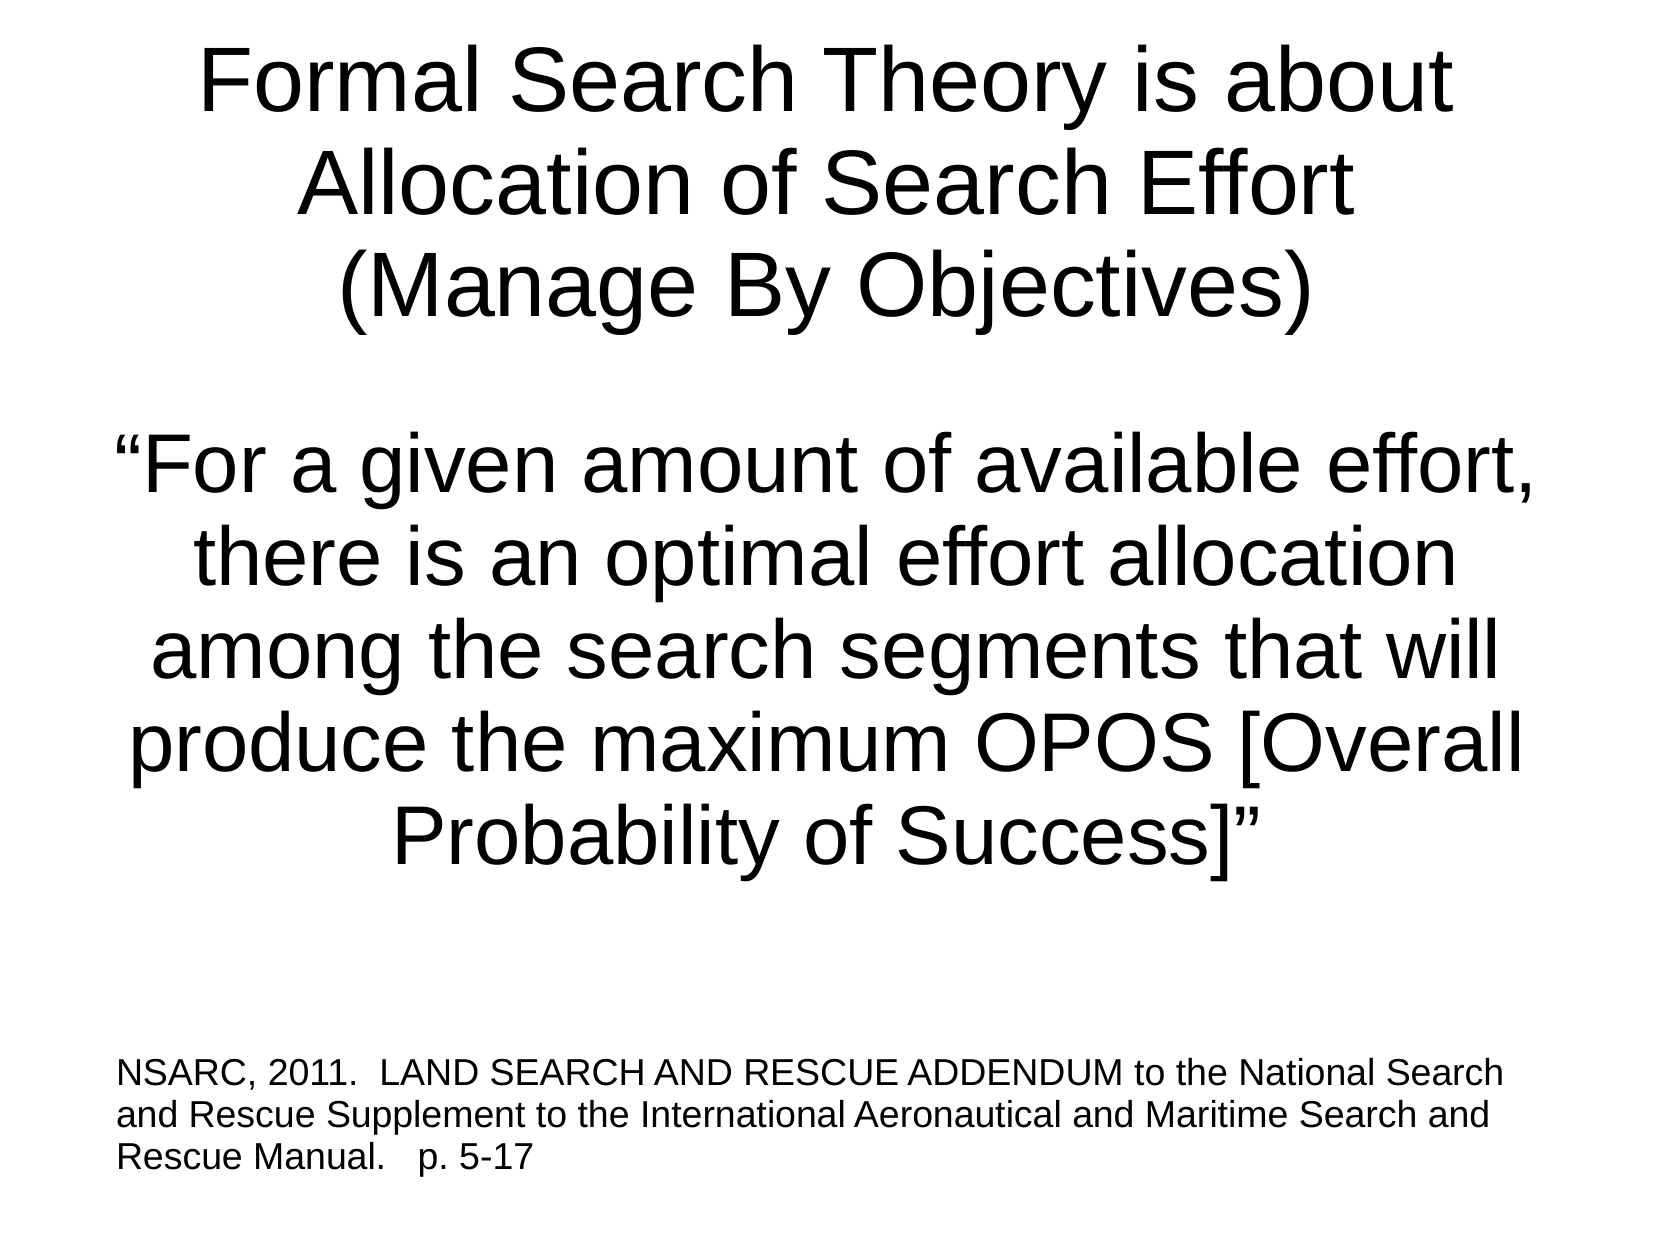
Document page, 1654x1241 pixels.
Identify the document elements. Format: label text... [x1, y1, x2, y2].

text_box NSARC, 2011. LAND SEARCH AND RESCUE ADDENDUM to the National Search and Rescue Supplement to the International Aeronautical and Maritime Search and Rescue Manual. p. 5-17 [101, 1043, 1549, 1197]
title Formal Search Theory is about Allocation of Search Effort (Manage By Objectives) [82, 28, 1571, 290]
subtitle “For a given amount of available effort, there is an optimal effort allocation among the search segments that will produce the maximum OPOS [Overall Probability of Success]” [82, 290, 1571, 1010]
